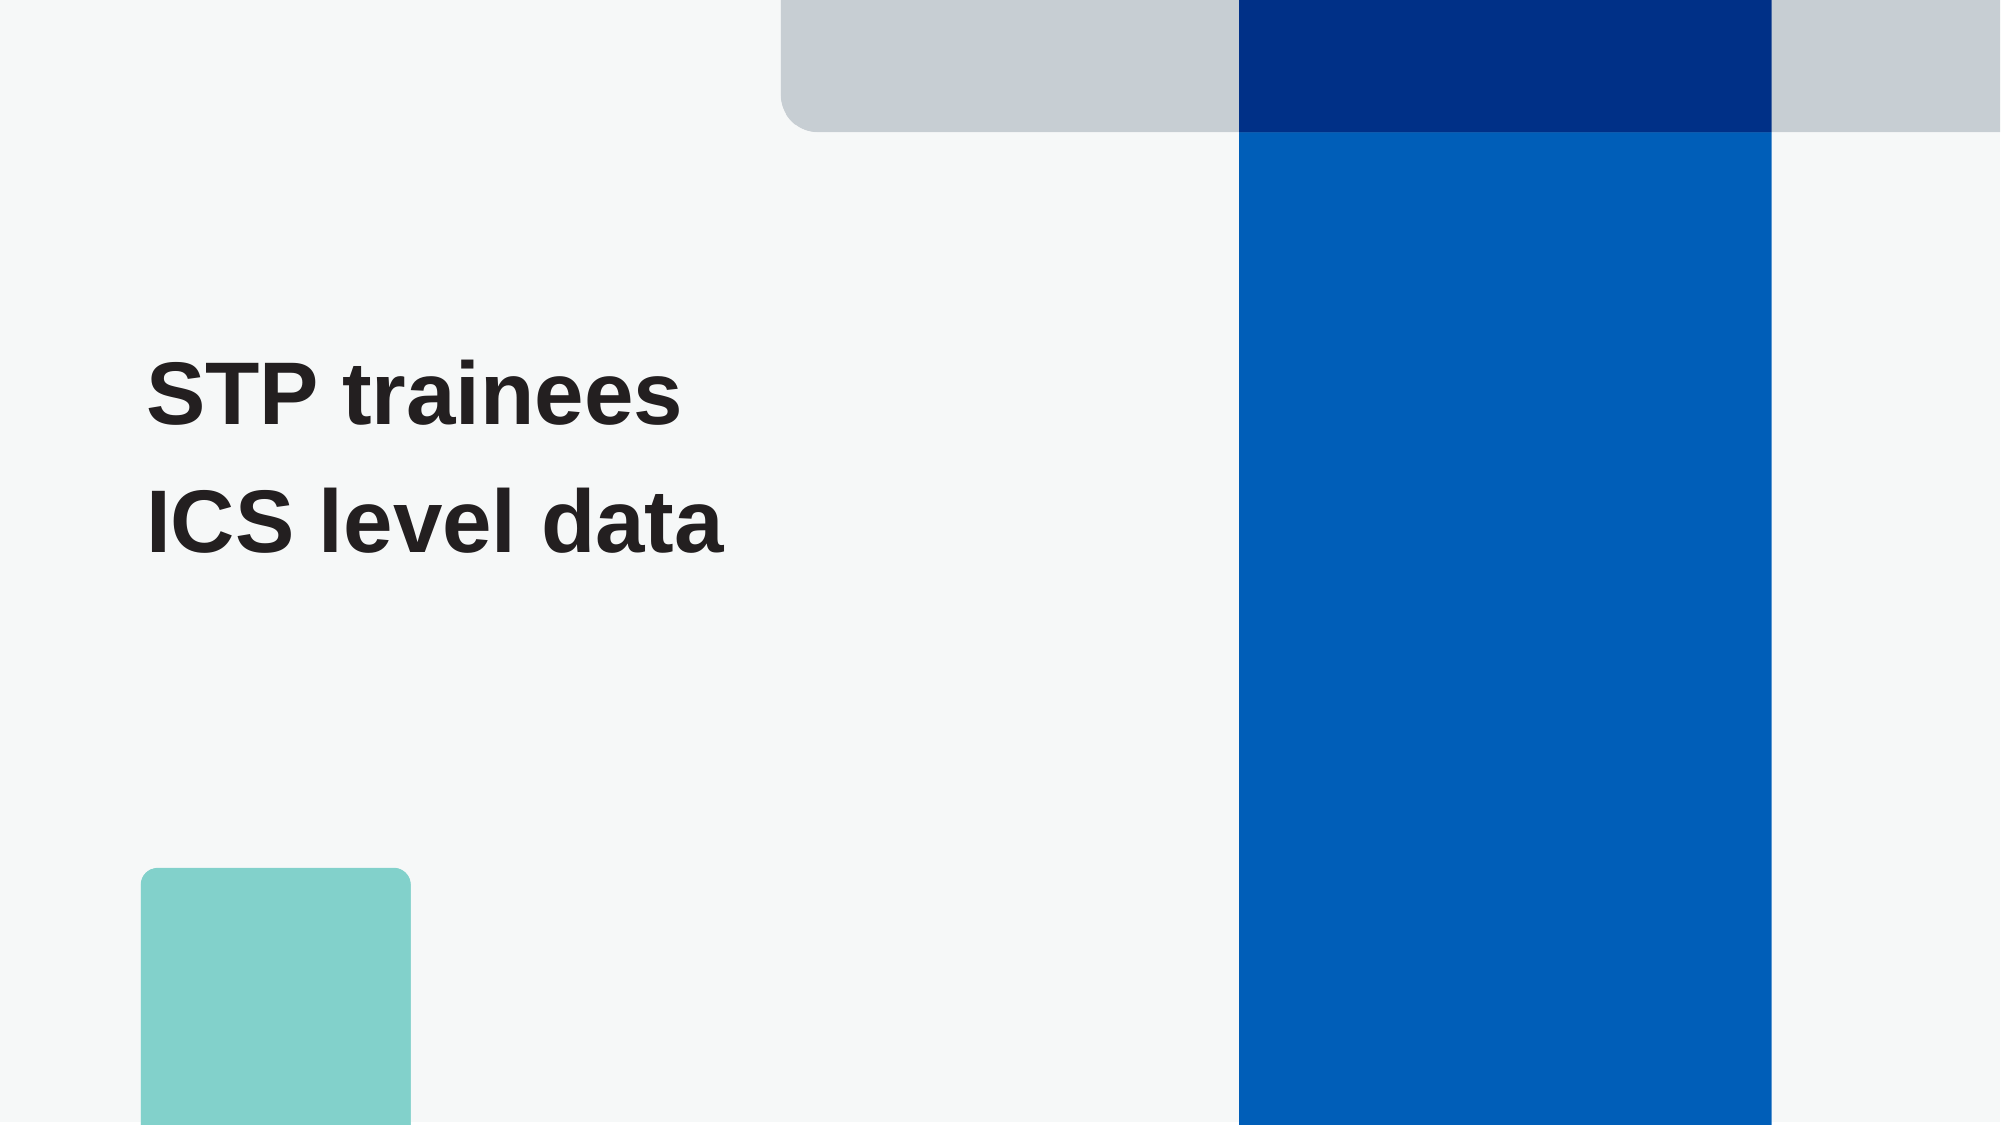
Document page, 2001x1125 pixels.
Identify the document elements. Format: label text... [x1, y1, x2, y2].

list STP trainees ICS level data [146, 314, 1079, 572]
